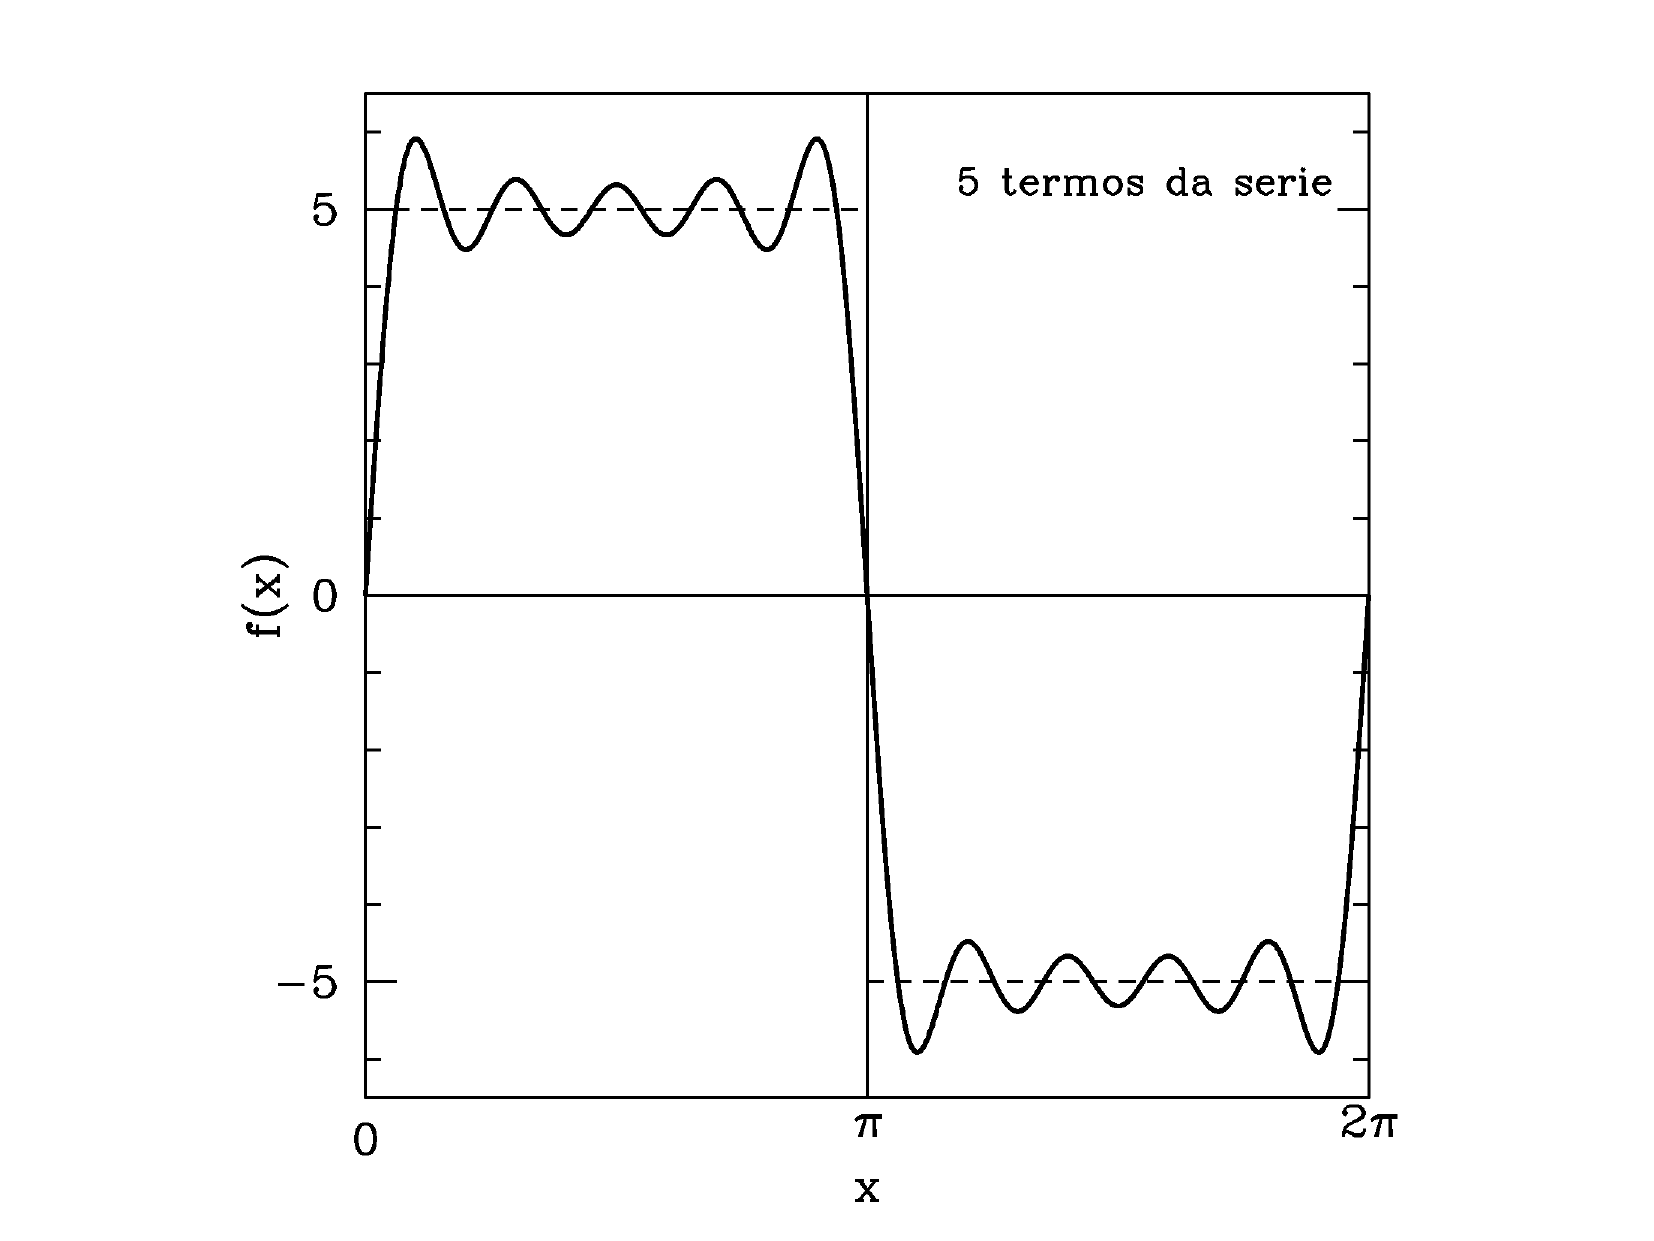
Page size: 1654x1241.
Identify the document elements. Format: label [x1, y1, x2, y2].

picture [235, 28, 1431, 1225]
